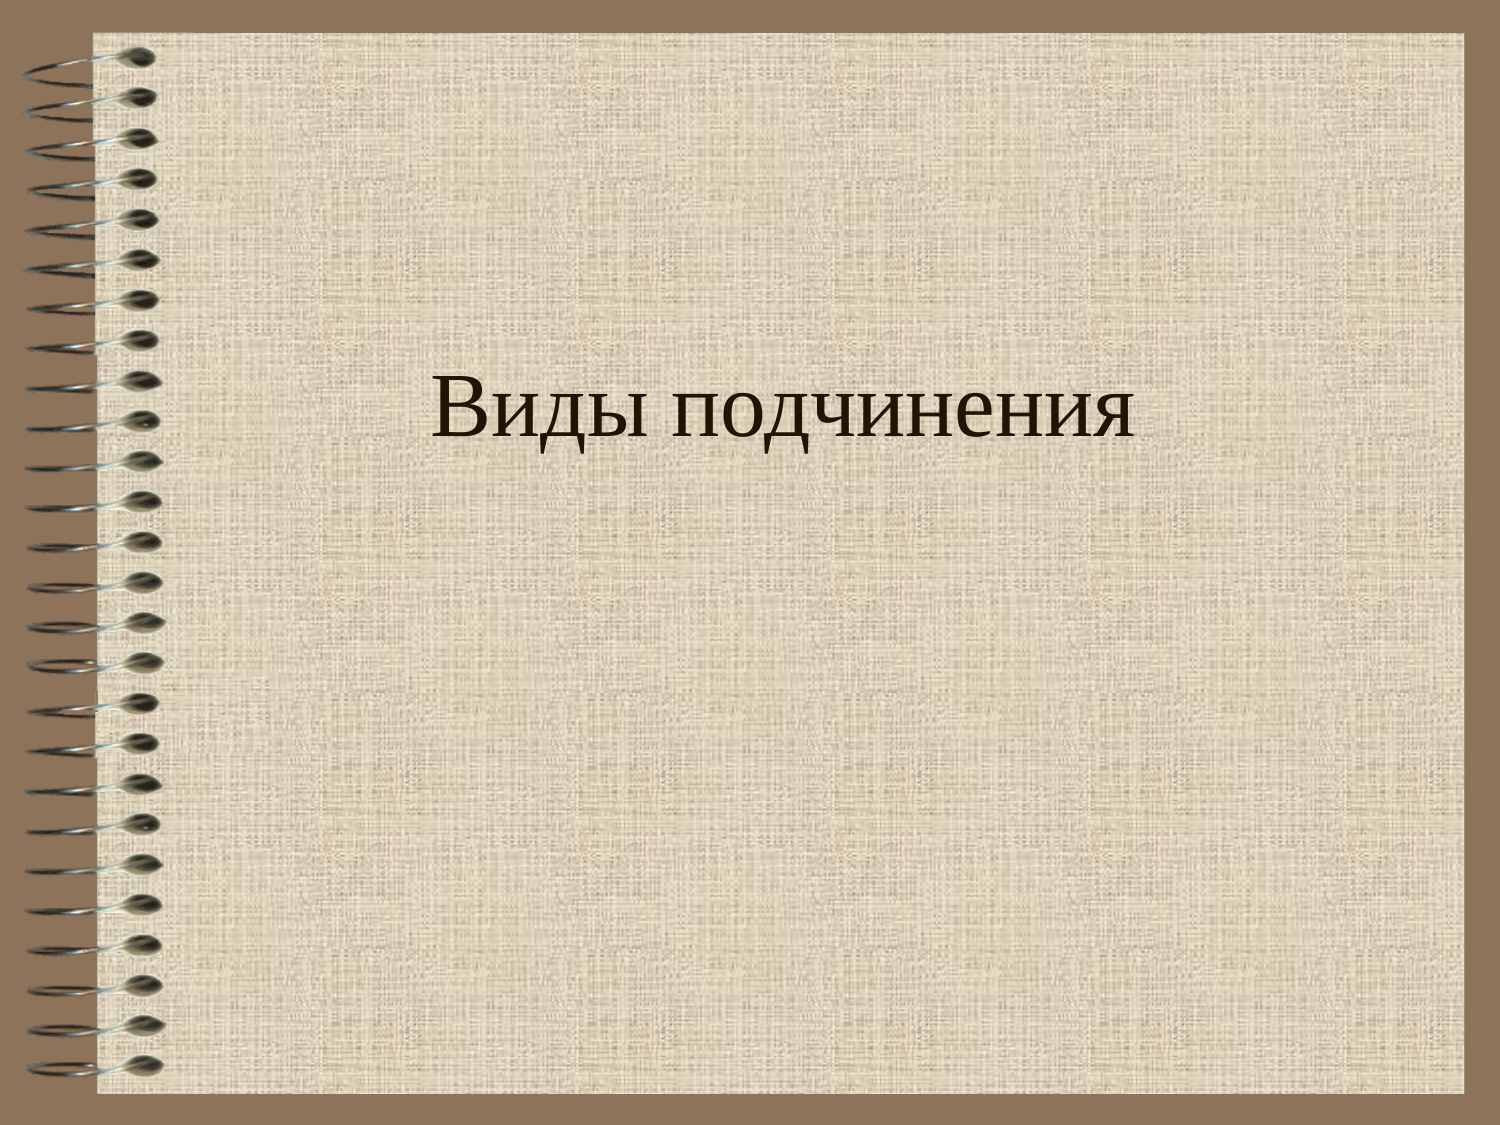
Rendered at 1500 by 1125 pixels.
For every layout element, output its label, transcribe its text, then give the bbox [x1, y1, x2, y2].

picture [0, 8, 1465, 1115]
title Виды подчинения [150, 337, 1417, 525]
